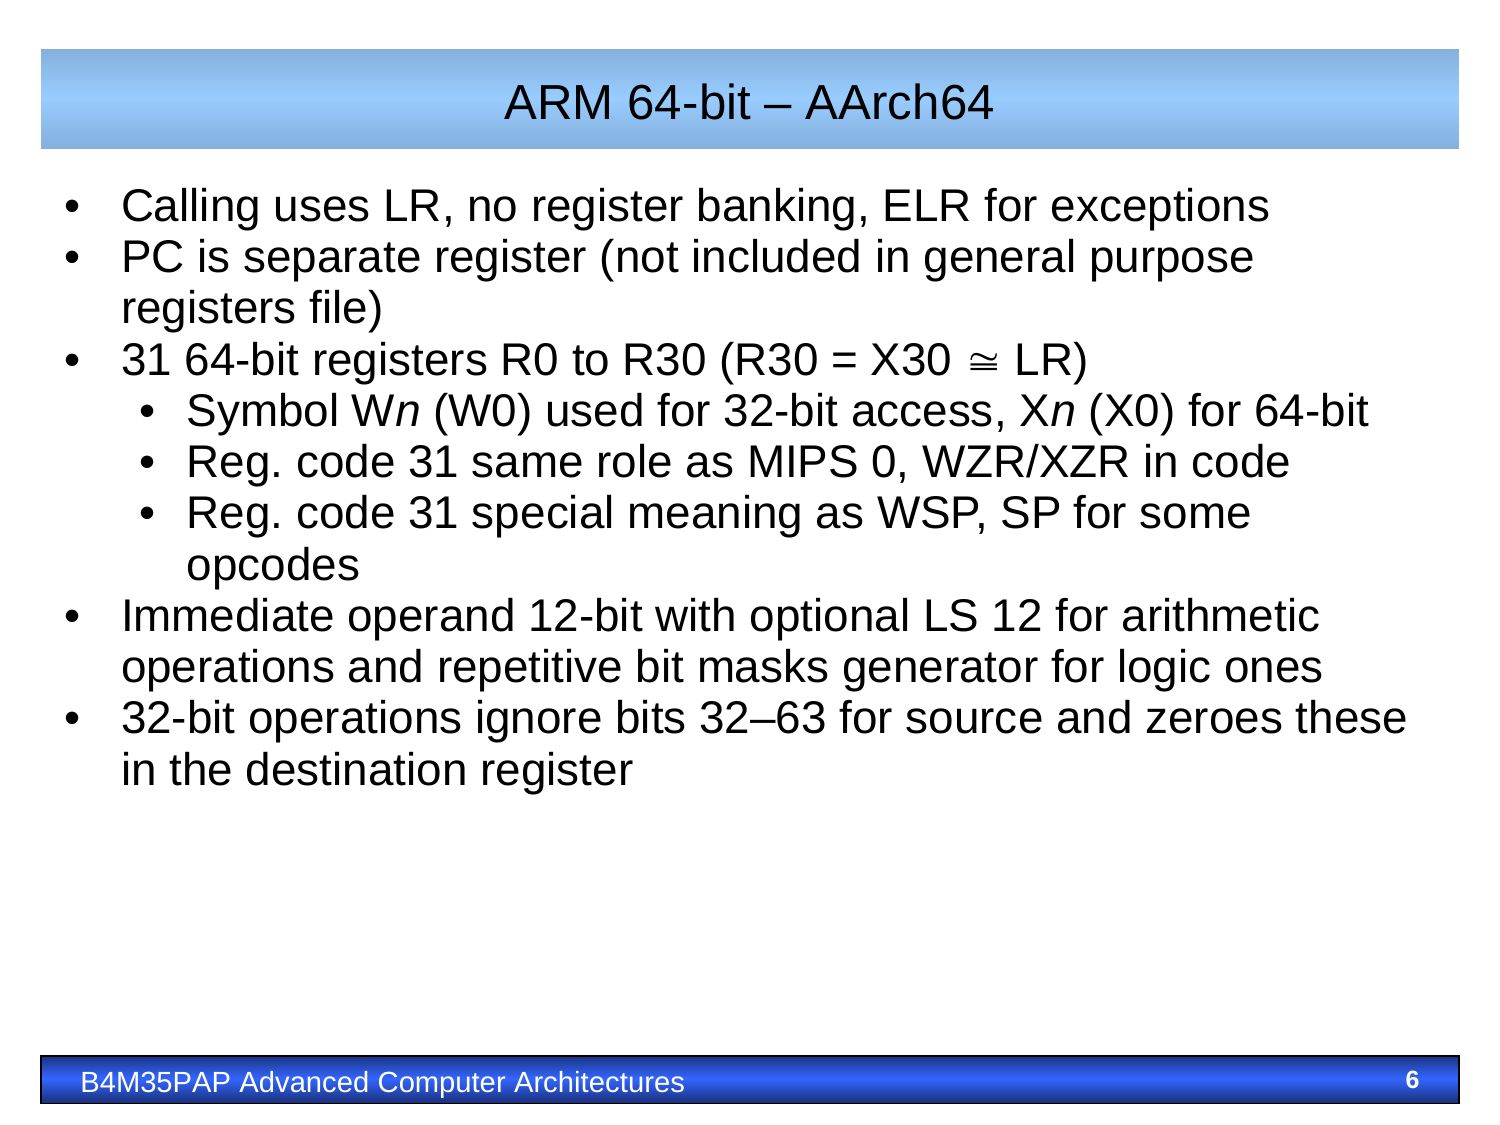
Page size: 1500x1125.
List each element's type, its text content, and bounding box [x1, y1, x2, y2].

text_box Calling uses LR, no register banking, ELR for exceptions PC is separate register (not included in general purpose registers file) 31 64-bit registers R0 to R30 (R30 = X30 ≅ LR) Symbol Wn (W0) used for 32-bit access, Xn (X0) for 64-bit Reg. code 31 same role as MIPS 0, WZR/XZR in code Reg. code 31 special meaning as WSP, SP for some opcodes Immediate operand 12-bit with optional LS 12 for arithmetic operations and repetitive bit masks generator for logic ones 32-bit operations ignore bits 32–63 for source and zeroes these in the destination register [50, 172, 1450, 978]
title ARM 64-bit – AArch64 [41, 49, 1459, 149]
